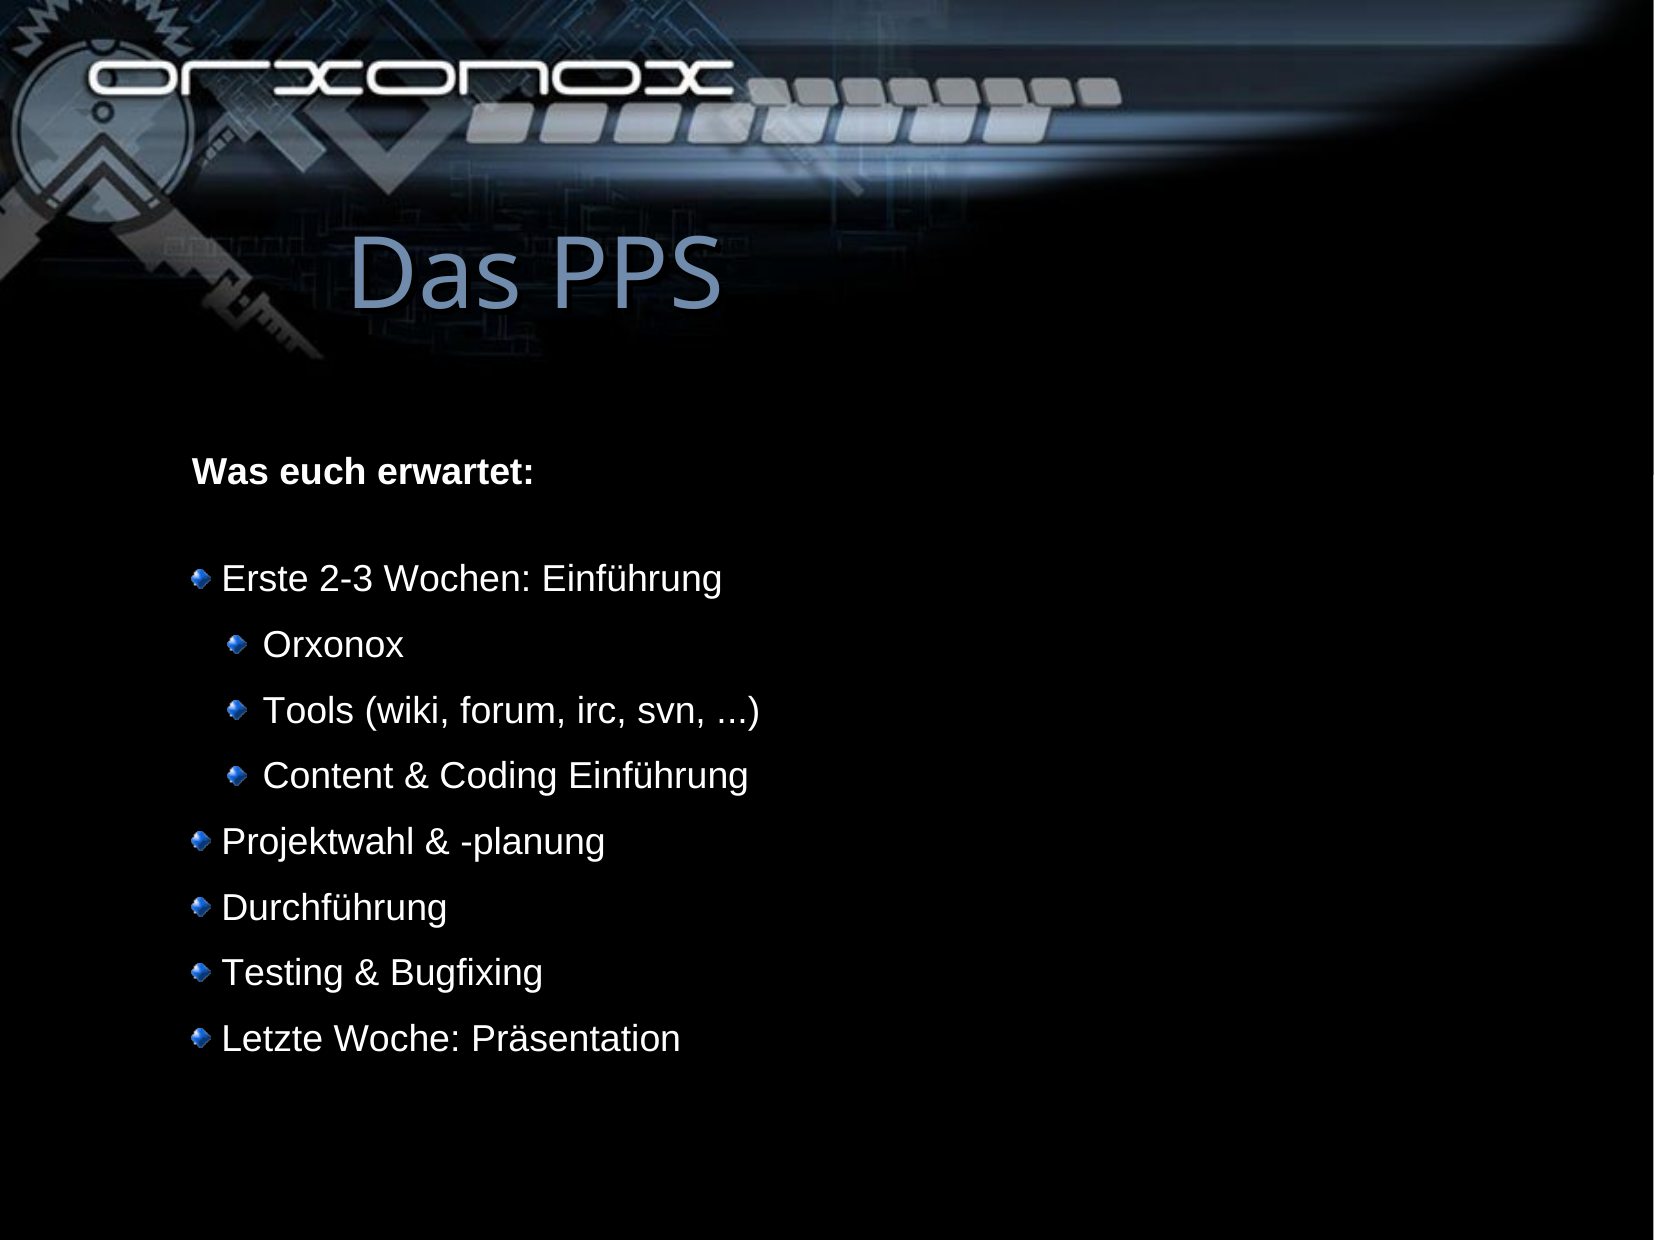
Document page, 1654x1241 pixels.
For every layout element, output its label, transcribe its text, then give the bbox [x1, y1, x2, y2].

text_box Was euch erwartet: Erste 2-3 Wochen: Einführung Orxonox Tools (wiki, forum, irc, svn, ...) Content & Coding Einführung Projektwahl & -planung Durchführung Testing & Bugfixing Letzte Woche: Präsentation [177, 442, 1329, 1067]
text_box Das PPS [330, 194, 1418, 326]
picture [0, 0, 1654, 475]
